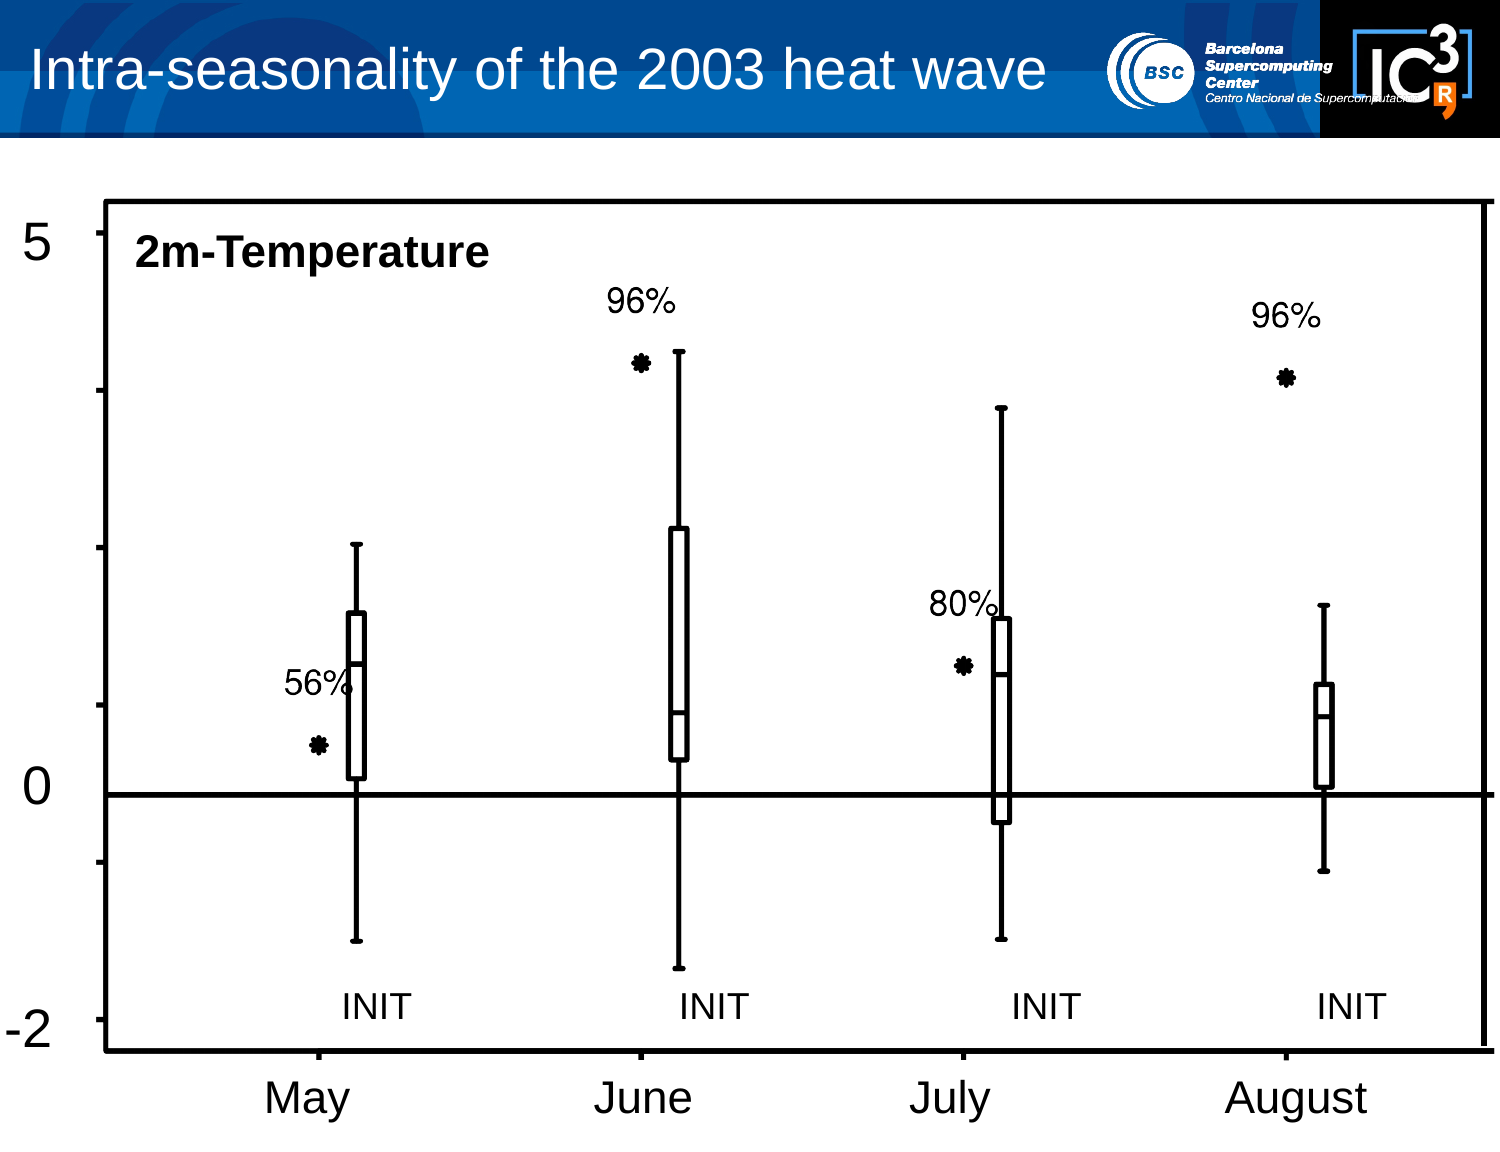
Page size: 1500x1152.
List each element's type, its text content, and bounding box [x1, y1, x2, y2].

text_box INIT [996, 974, 1092, 1029]
text_box 5 0 -2 [0, 203, 97, 1067]
text_box INIT [326, 974, 423, 1029]
picture [0, 0, 1500, 138]
text_box June [578, 1060, 736, 1127]
text_box August [1209, 1060, 1420, 1127]
text_box July [894, 1060, 1030, 1127]
text_box INIT [664, 974, 760, 1029]
text_box May [249, 1060, 391, 1127]
text_box INIT [1301, 974, 1398, 1029]
text_box 2m-Temperature [120, 218, 506, 286]
text_box Intra-seasonality of the 2003 heat wave [14, 23, 1081, 138]
picture [0, 198, 1496, 1112]
